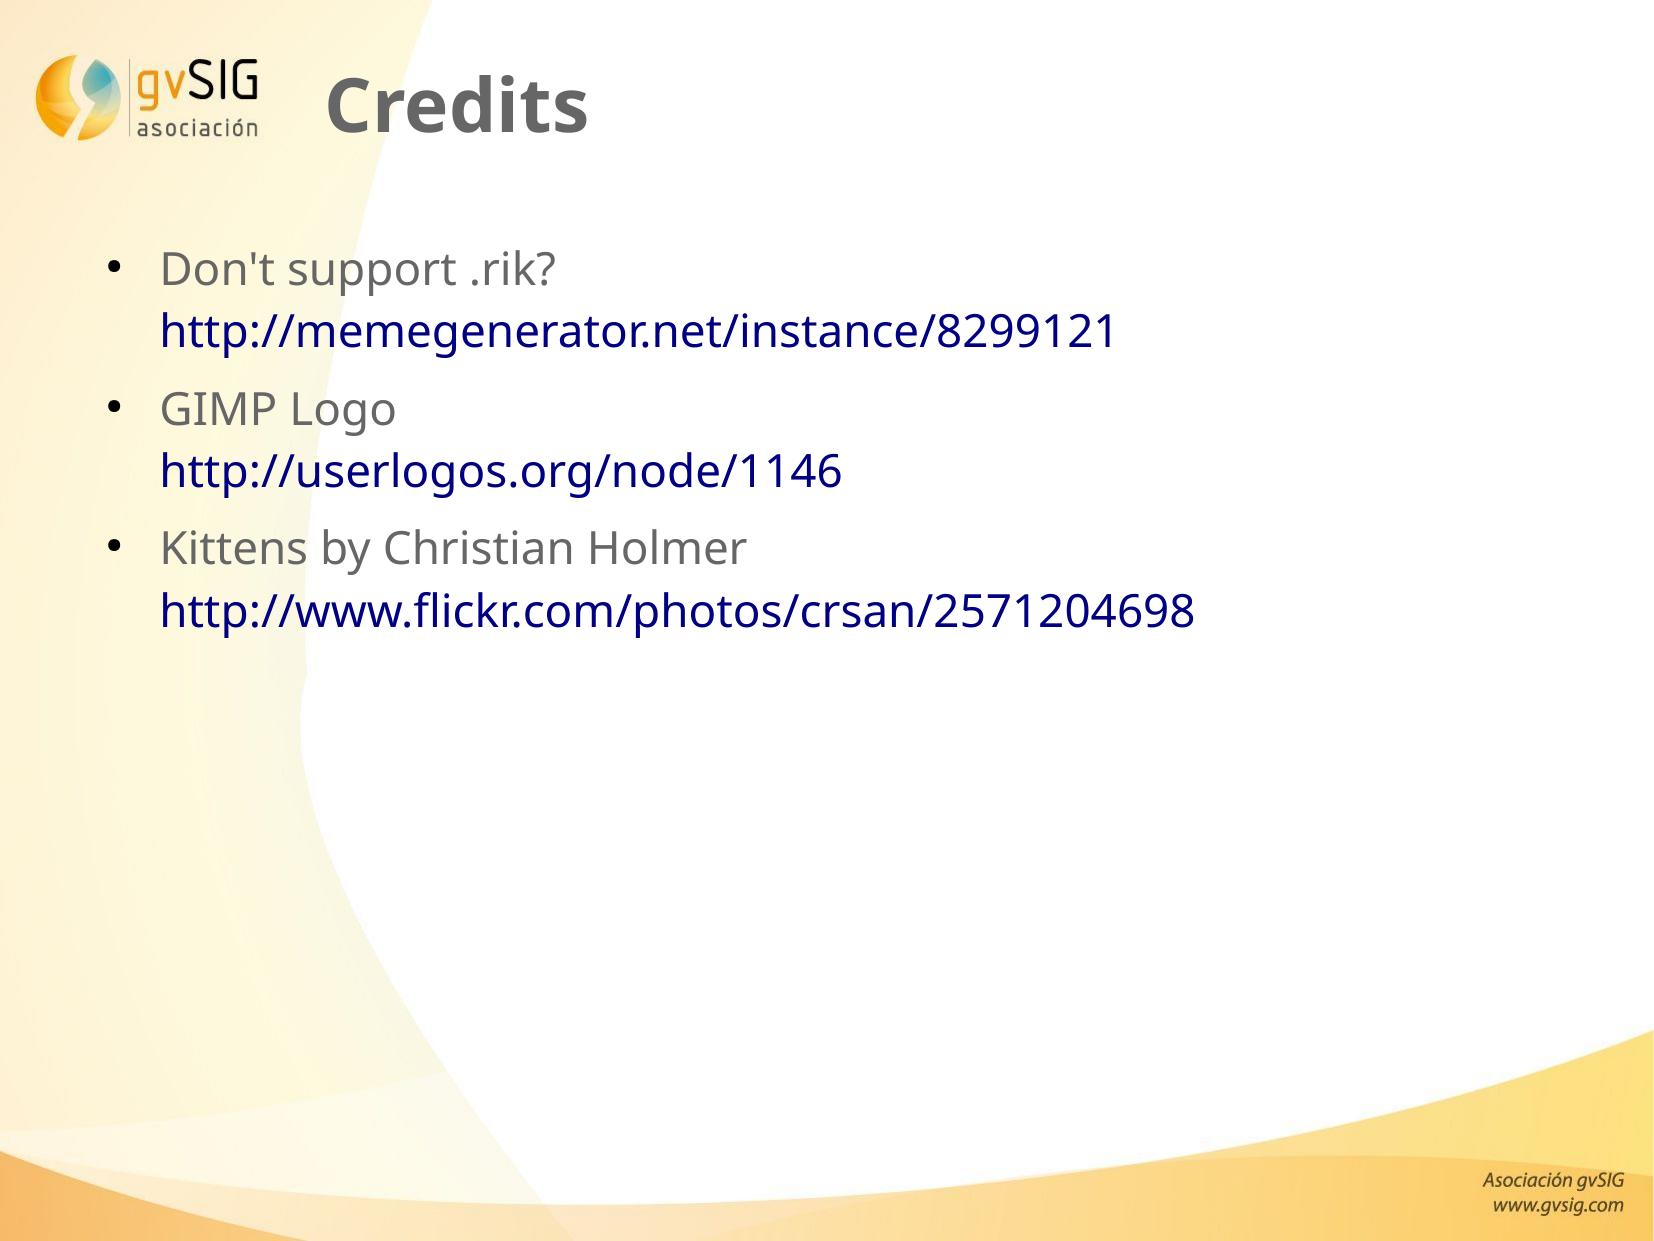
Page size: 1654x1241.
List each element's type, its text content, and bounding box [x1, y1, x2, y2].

title Credits [324, 29, 1625, 178]
list Don't support .rik? http://memegenerator.net/instance/8299121 GIMP Logo http://userlogos.org/node/1146 Kittens by Christian Holmerhttp://www.flickr.com/photos/crsan/2571204698 [88, 236, 1577, 1040]
picture [0, 0, 1654, 1241]
